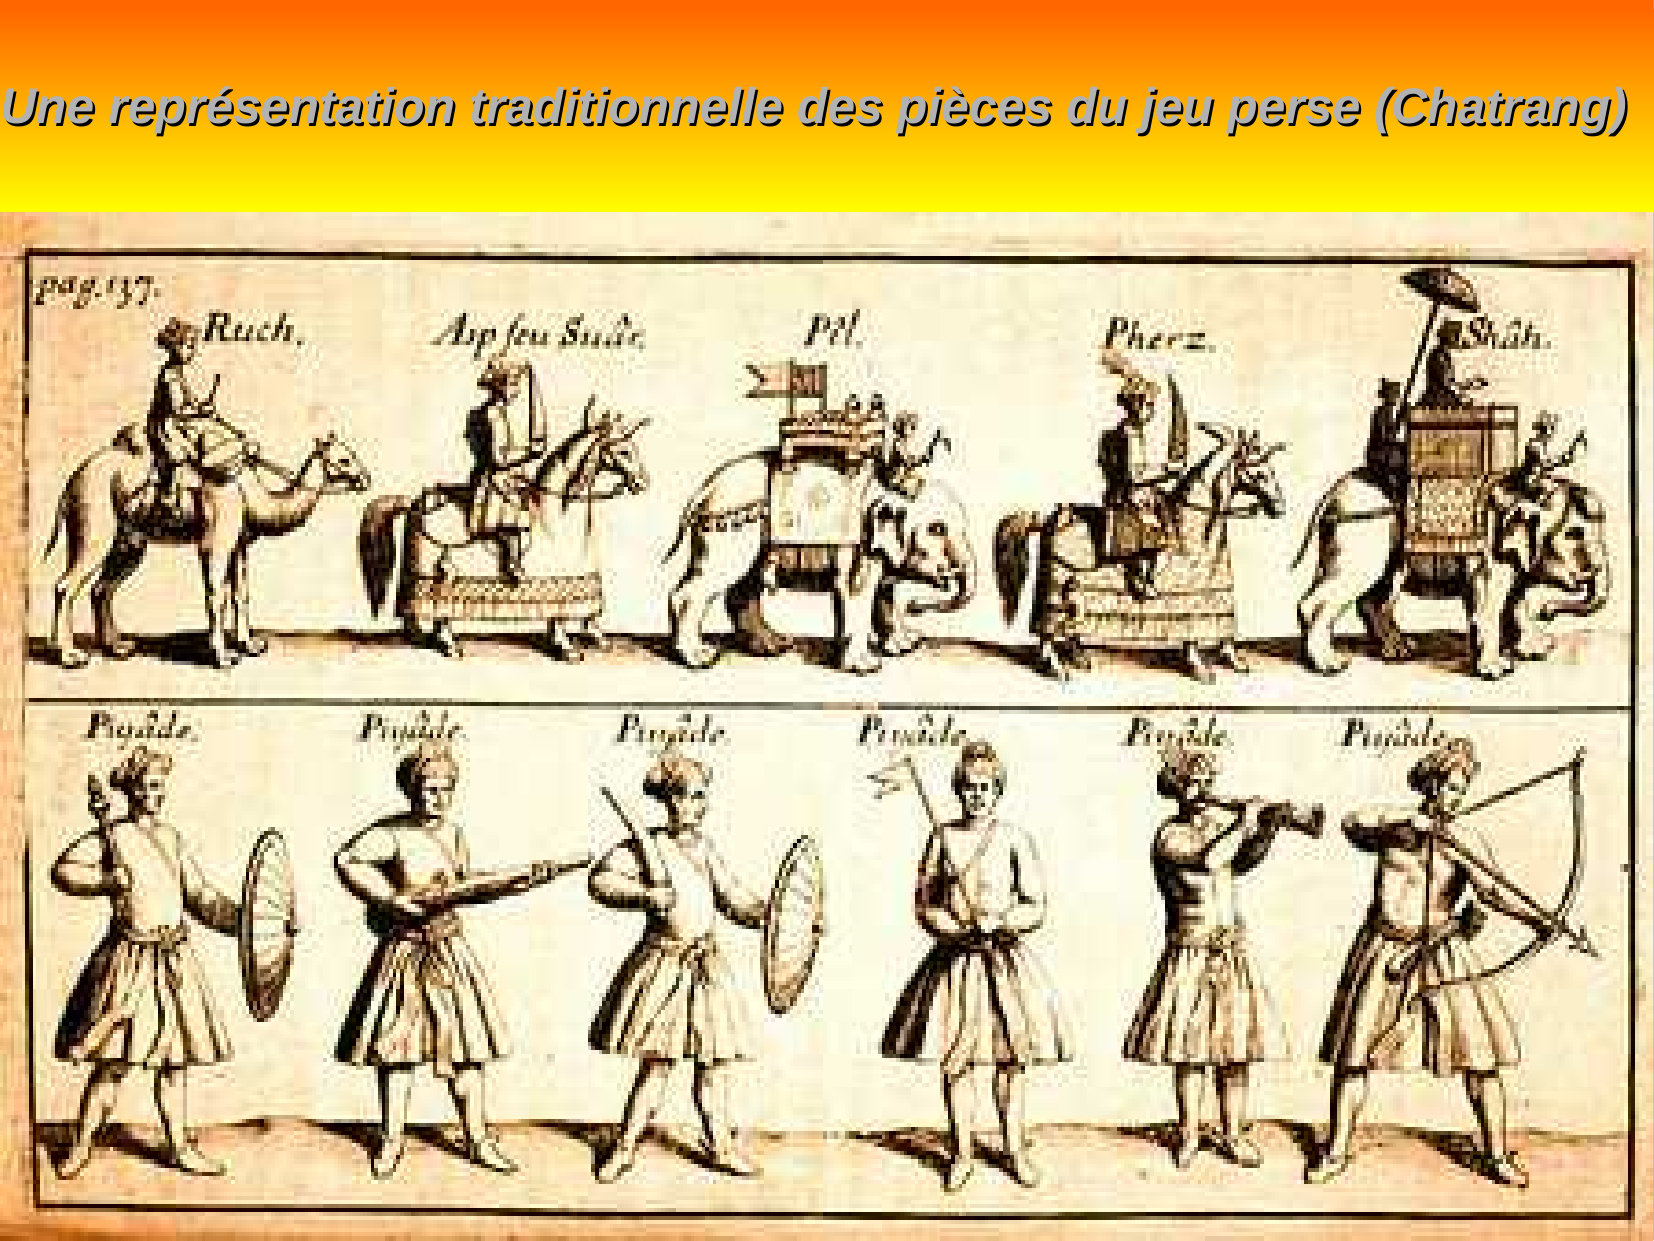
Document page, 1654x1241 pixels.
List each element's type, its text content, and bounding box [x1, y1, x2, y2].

title Une représentation traditionnelle des pièces du jeu perse (Chatrang) [0, 0, 1654, 212]
picture [0, 212, 1654, 1241]
